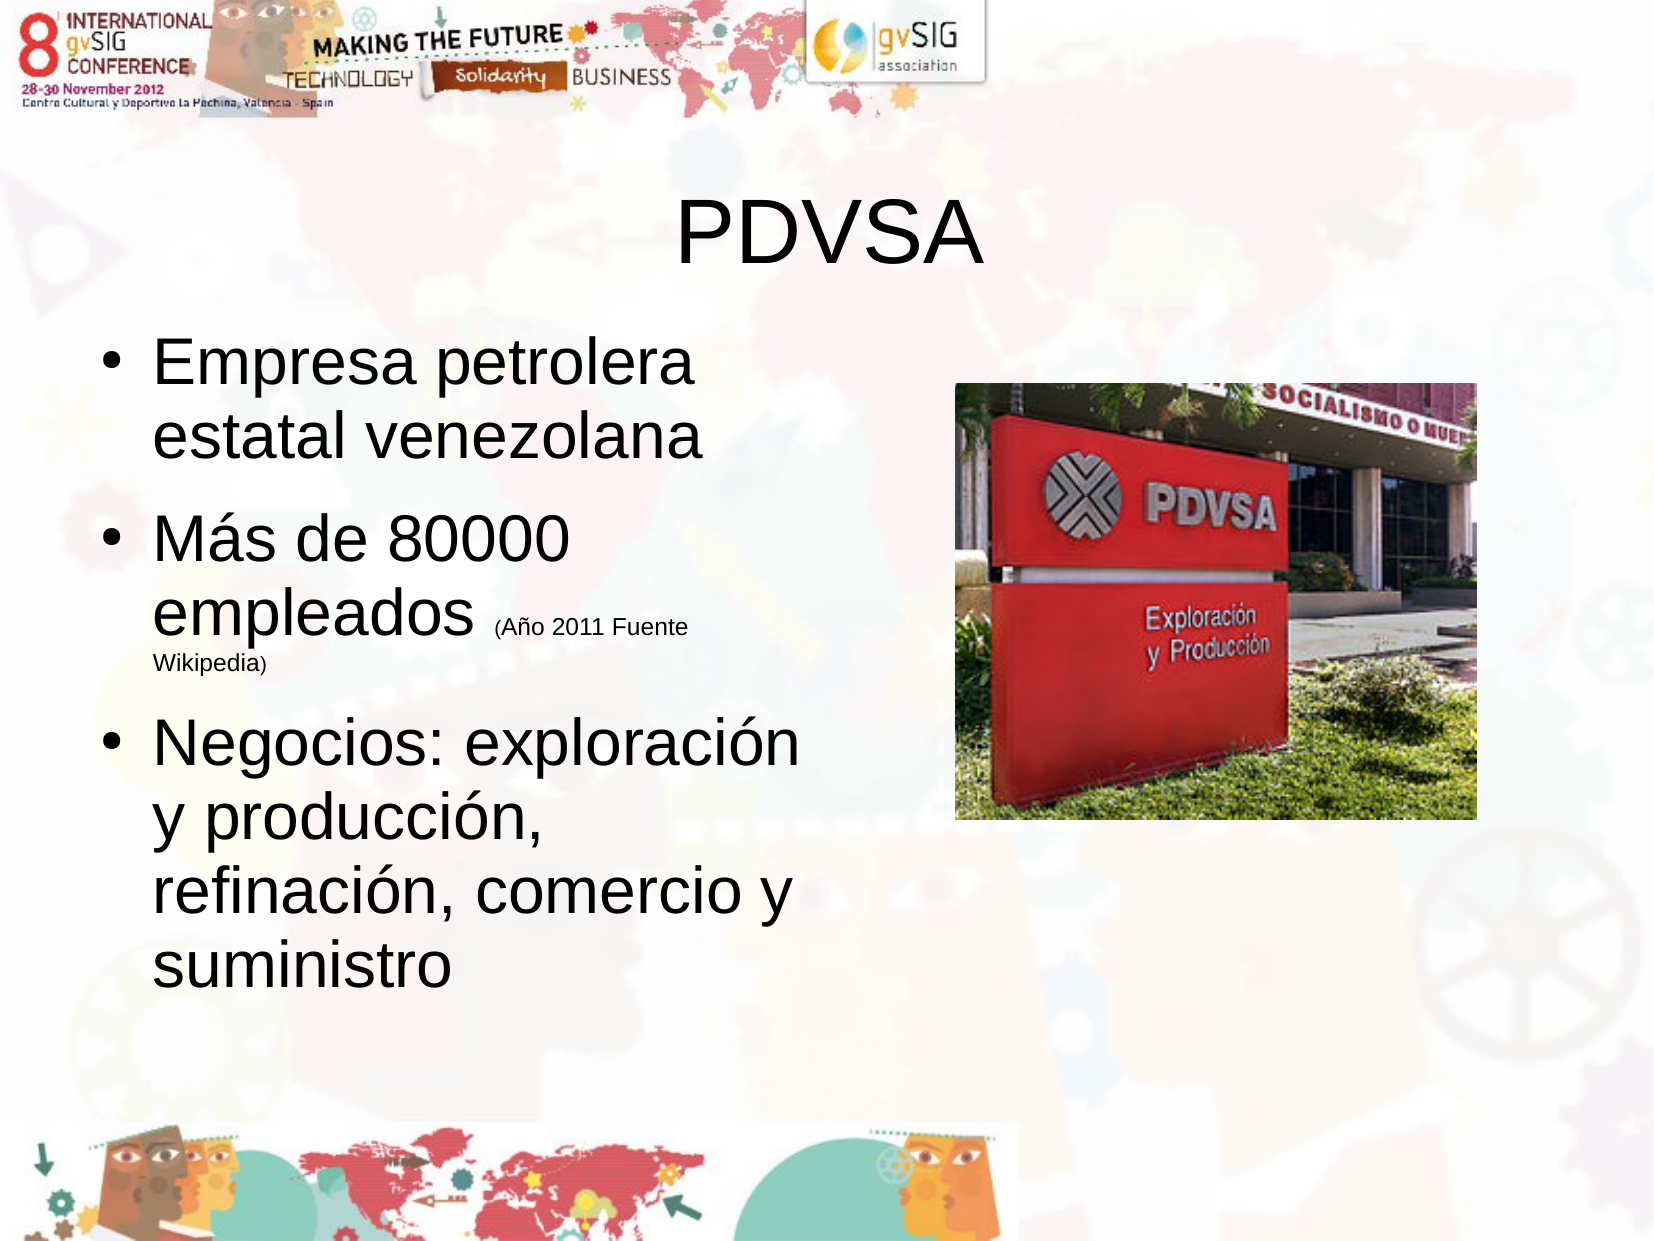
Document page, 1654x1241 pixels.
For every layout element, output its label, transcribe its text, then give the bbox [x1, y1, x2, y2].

title PDVSA [88, 177, 1571, 287]
list Empresa petrolera estatal venezolana Más de 80000 empleados (Año 2011 Fuente Wikipedia) Negocios: exploración y producción, refinación, comercio y suministro [82, 324, 806, 1080]
picture [0, 0, 1654, 1241]
